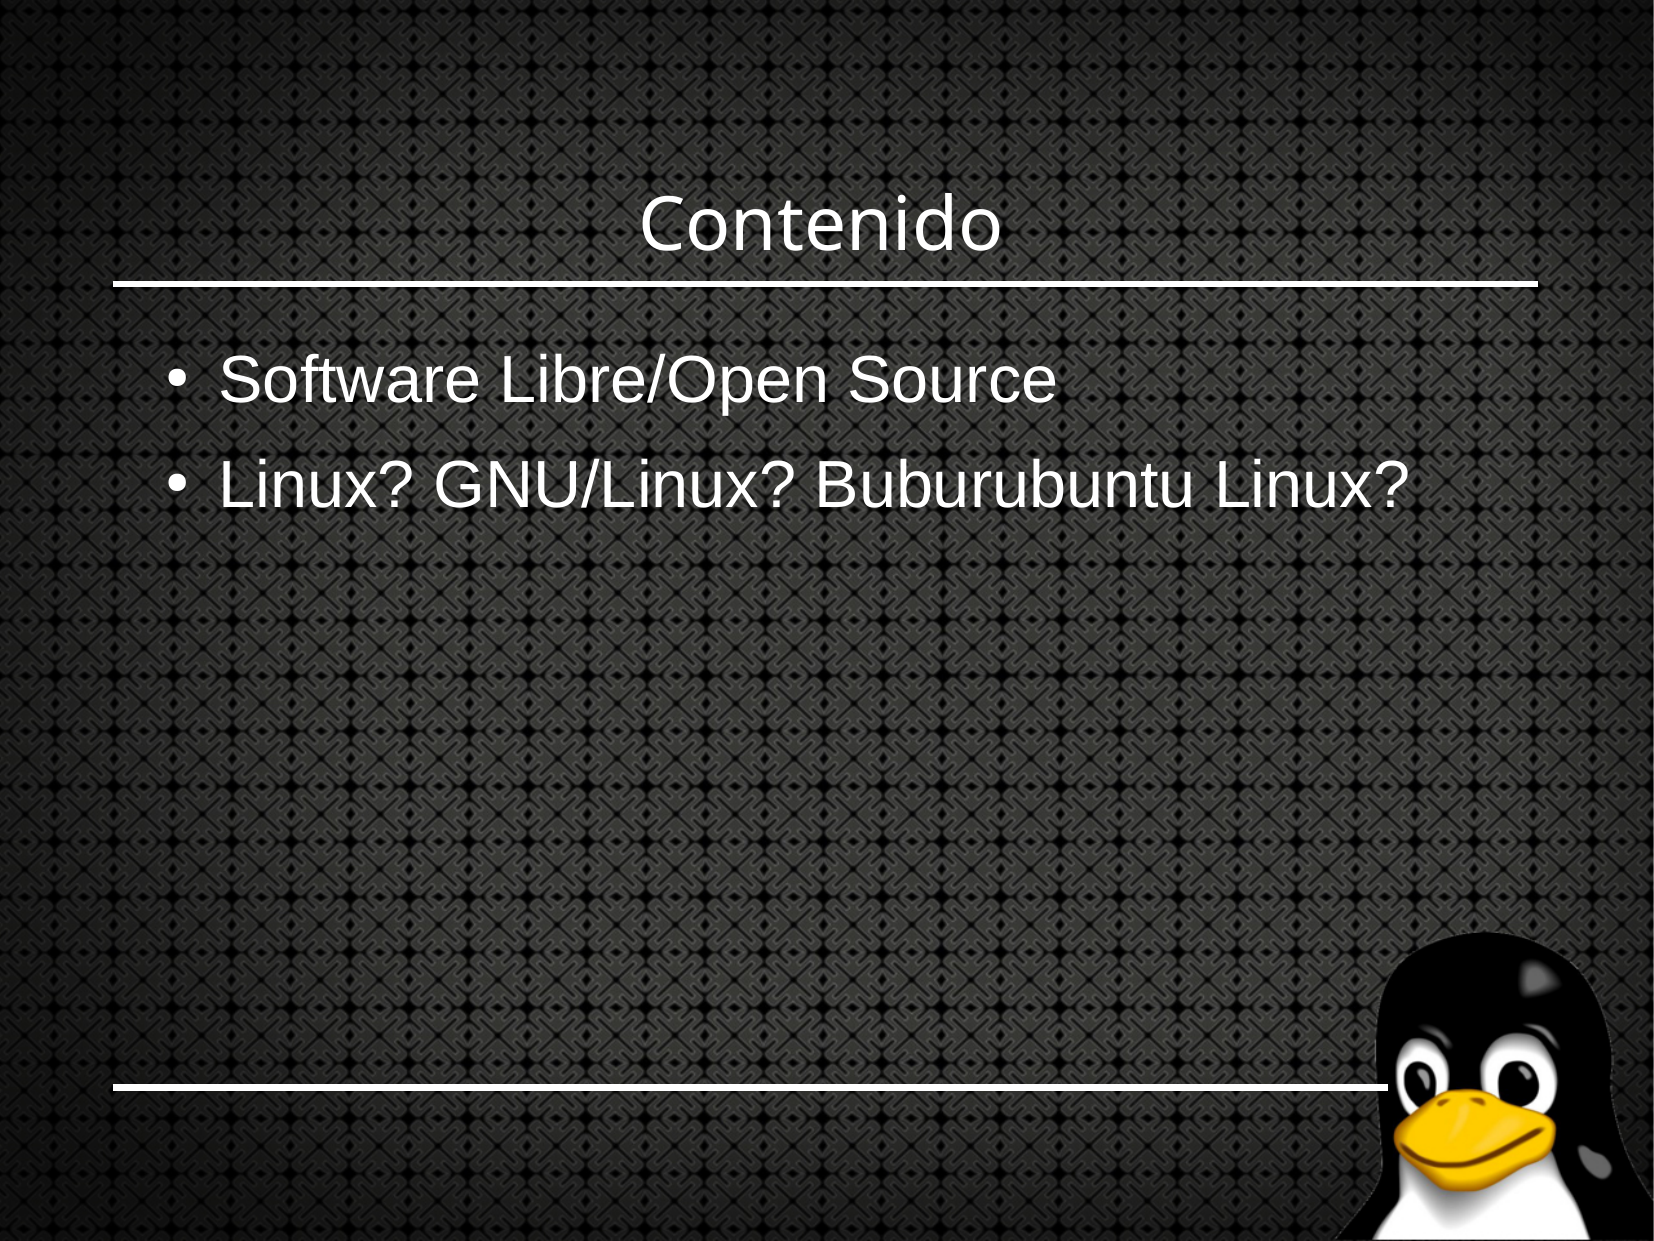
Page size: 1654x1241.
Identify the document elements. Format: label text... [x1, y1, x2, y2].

title Contenido [135, 125, 1506, 318]
list Software Libre/Open Source Linux? GNU/Linux? Buburubuntu Linux? [147, 342, 1506, 1037]
picture [0, 0, 1654, 1241]
